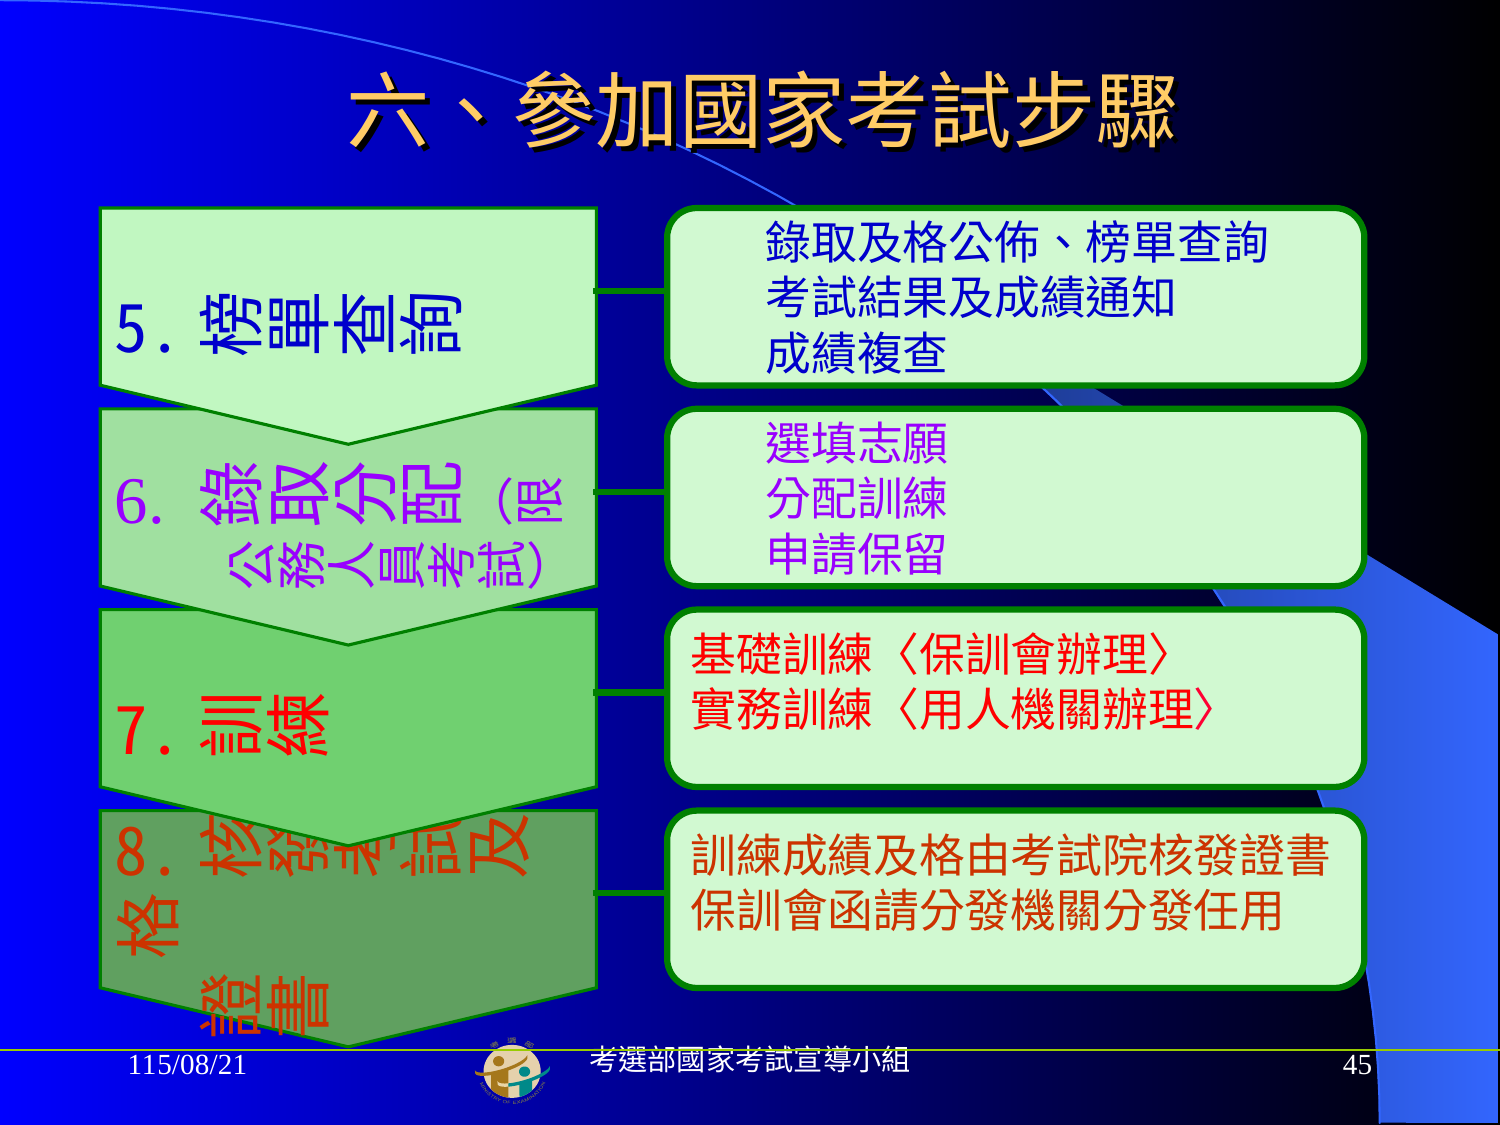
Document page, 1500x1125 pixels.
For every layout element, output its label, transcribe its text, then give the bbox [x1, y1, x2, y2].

text_box 選填志願 分配訓練 申請保留 [667, 408, 1365, 587]
text_box 7.訓練 [100, 609, 597, 846]
text_box 8.核發考試及格 證書 [100, 810, 597, 1047]
text_box 基礎訓練〈保訓會辦理〉 實務訓練〈用人機關辦理〉 [667, 609, 1365, 787]
text_box 5.榜單查詢 [100, 208, 597, 445]
text_box 6. 錄取分配（限 公務人員考試） [100, 408, 597, 646]
text_box 錄取及格公佈、榜單查詢 考試結果及成績通知 成績複查 [667, 207, 1365, 386]
text_box 六、參加國家考試步驟 [262, 50, 1263, 166]
text_box 訓練成績及格由考試院核發證書 保訓會函請分發機關分發任用 [667, 810, 1365, 988]
